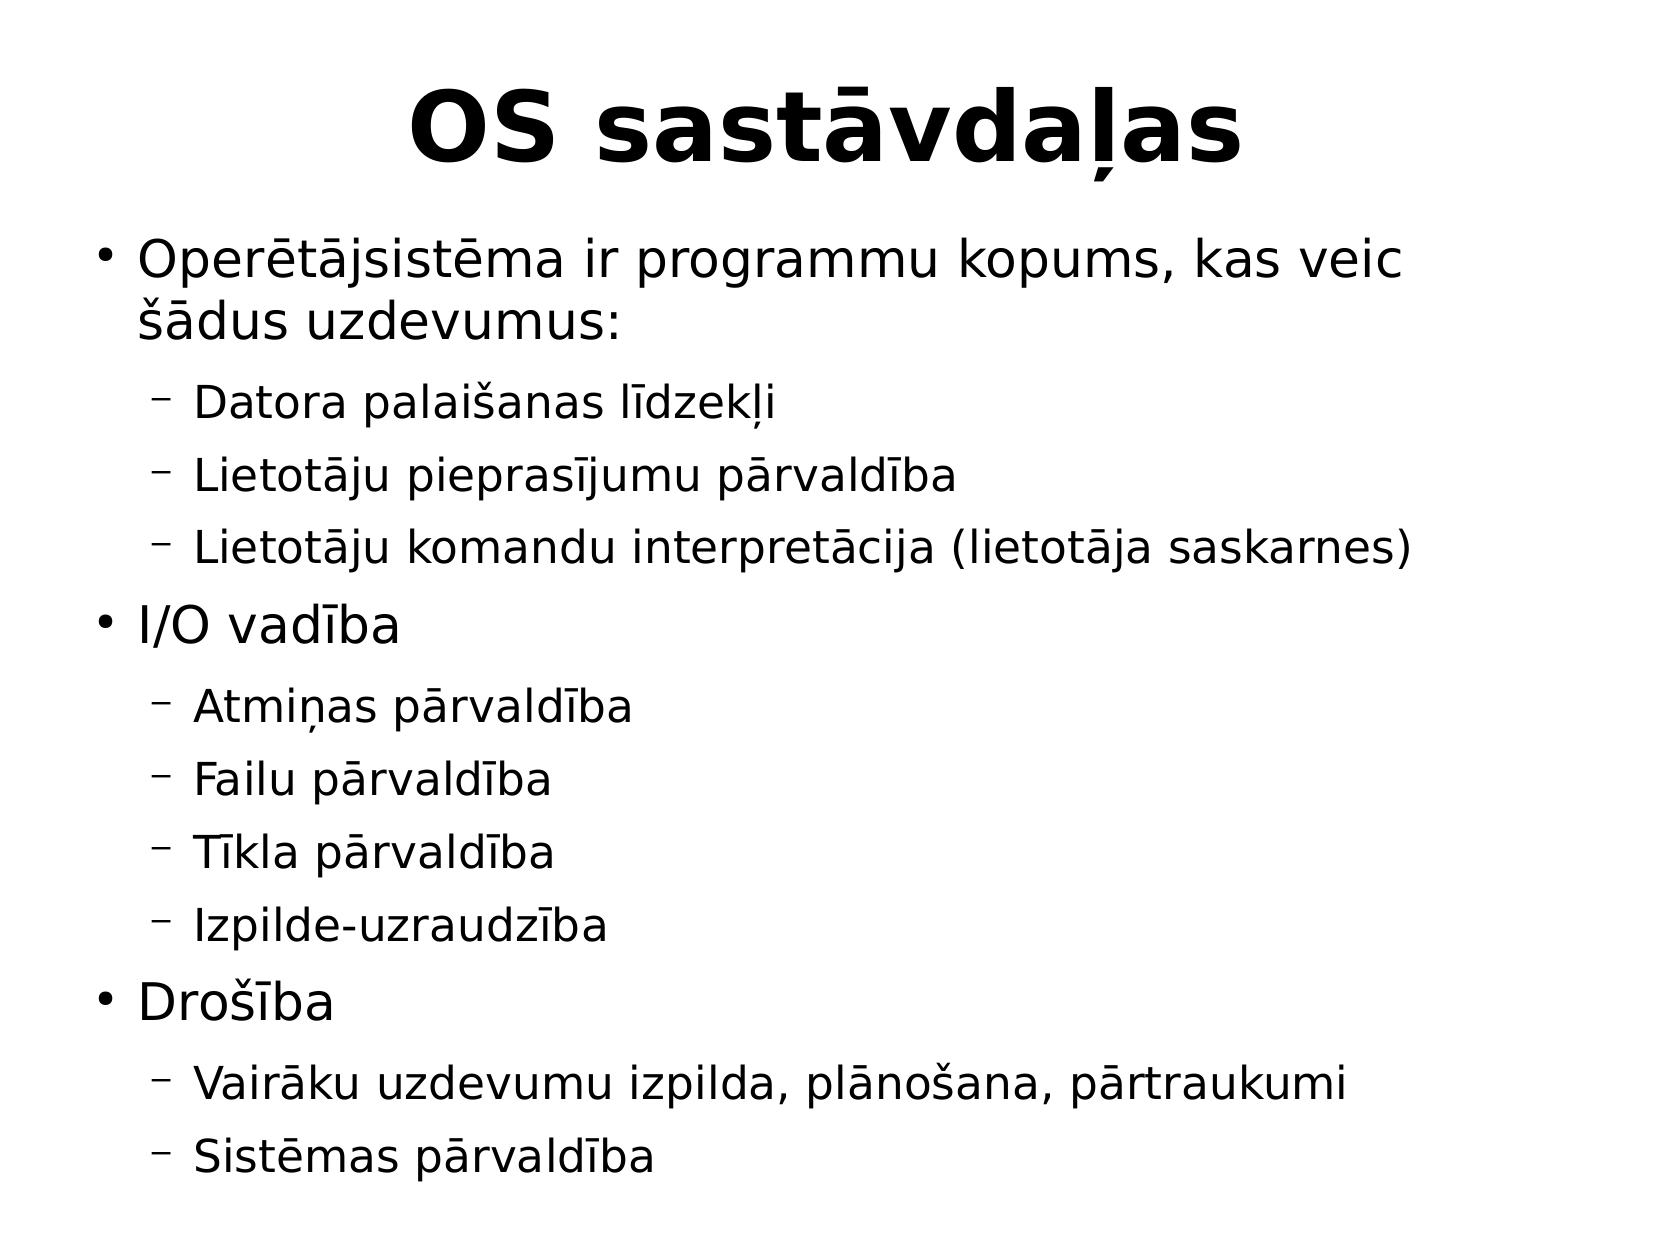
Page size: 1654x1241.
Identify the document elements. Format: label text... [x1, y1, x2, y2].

list Operētājsistēma ir programmu kopums, kas veic šādus uzdevumus: Datora palaišanas līdzekļi Lietotāju pieprasījumu pārvaldība Lietotāju komandu interpretācija (lietotāja saskarnes) I/O vadība Atmiņas pārvaldība Failu pārvaldība Tīkla pārvaldība Izpilde-uzraudzība Drošība Vairāku uzdevumu izpilda, plānošana, pārtraukumi Sistēmas pārvaldība [82, 225, 1538, 1186]
title OS sastāvdaļas [82, 49, 1571, 196]
